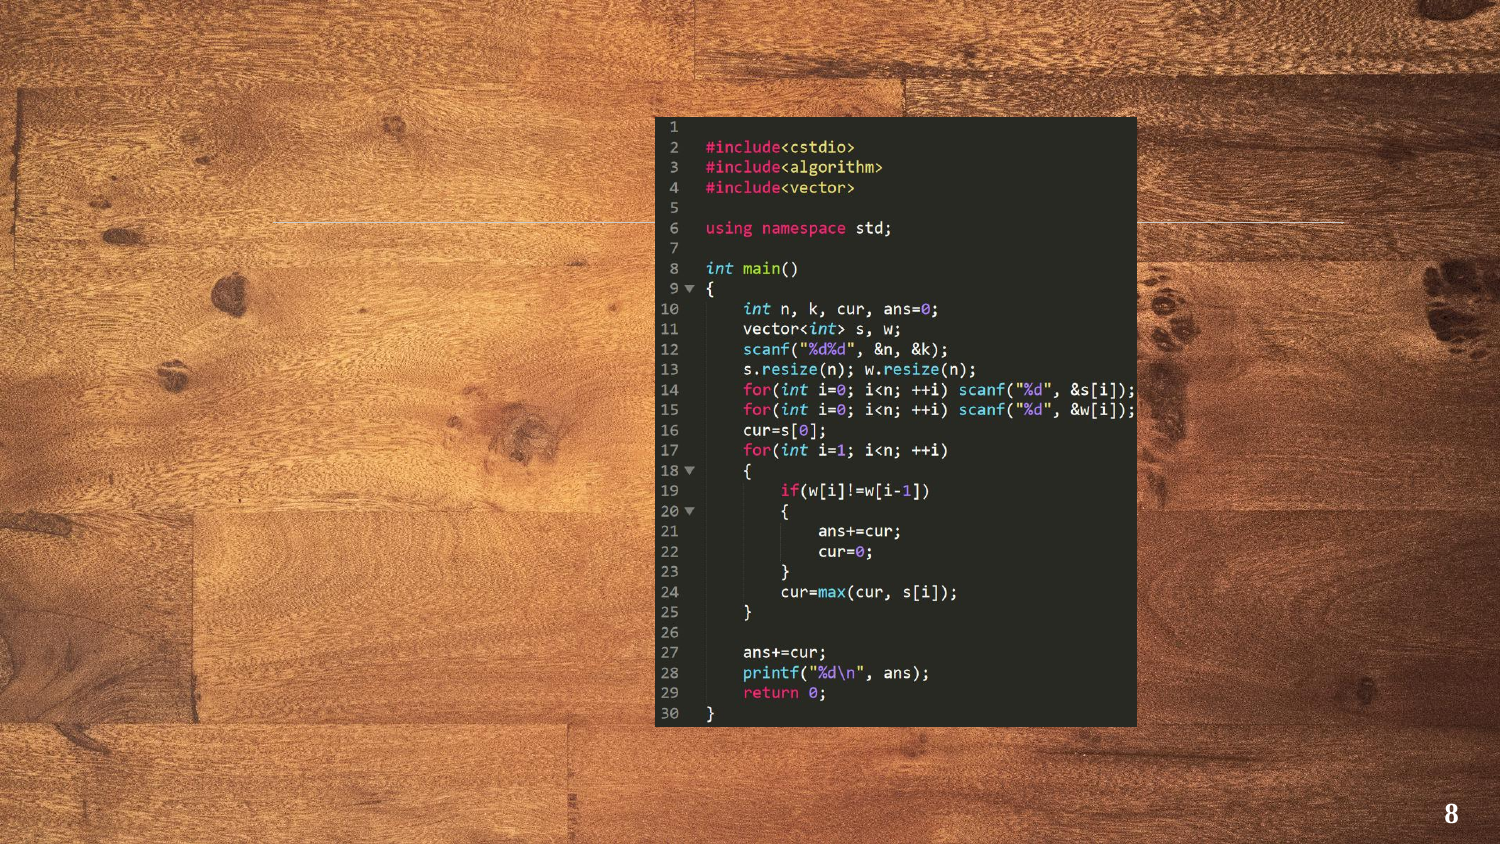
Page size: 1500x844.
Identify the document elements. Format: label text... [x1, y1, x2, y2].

title 範例程式 [1137, 117, 1341, 233]
picture [655, 117, 1137, 727]
slide_number 8 [1429, 779, 1500, 844]
title 範例程式 [255, 117, 655, 233]
